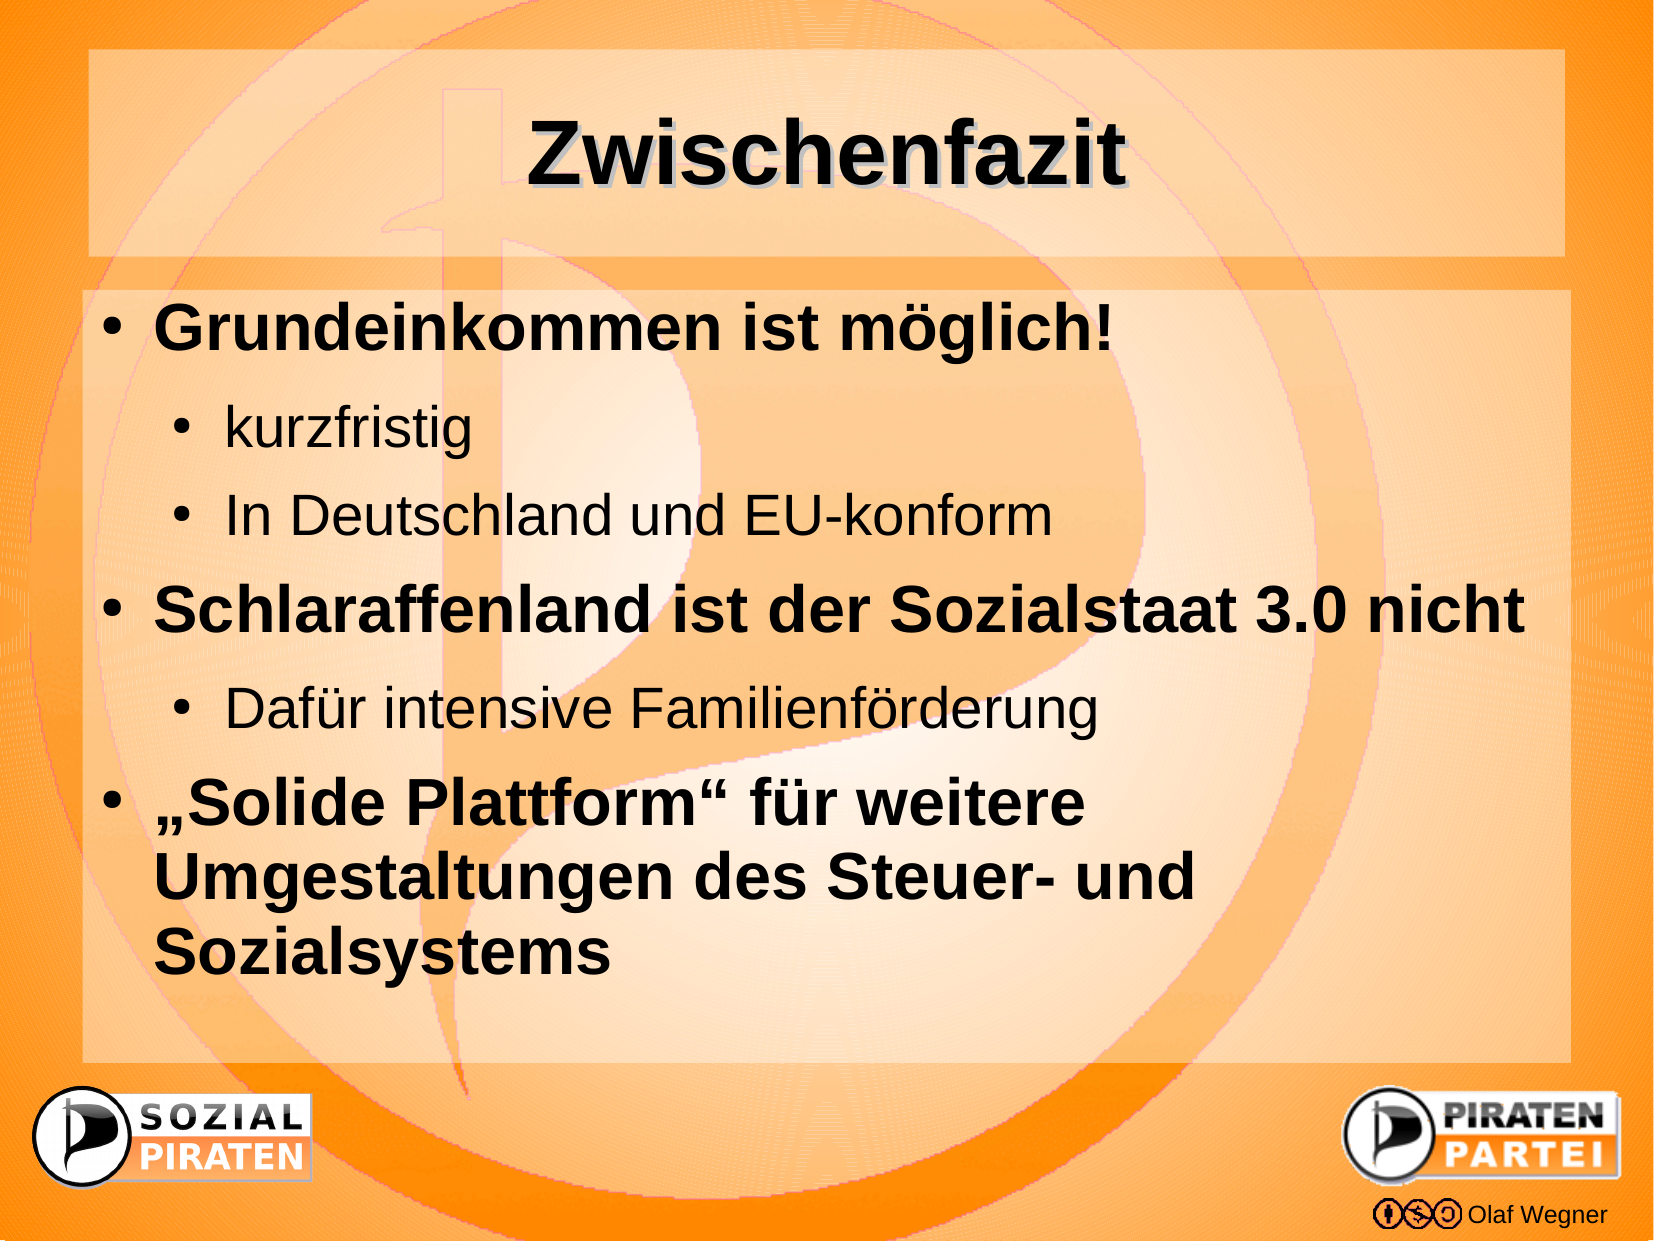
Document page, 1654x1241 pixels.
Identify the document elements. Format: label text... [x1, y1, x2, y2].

list Grundeinkommen ist möglich! kurzfristig In Deutschland und EU-konform Schlaraffenland ist der Sozialstaat 3.0 nicht Dafür intensive Familienförderung „Solide Plattform“ für weitere Umgestaltungen des Steuer- und Sozialsystems [82, 290, 1571, 1063]
picture [29, 0, 1623, 1241]
title Zwischenfazit [88, 49, 1565, 257]
text_box Olaf Wegner [1452, 1193, 1623, 1237]
